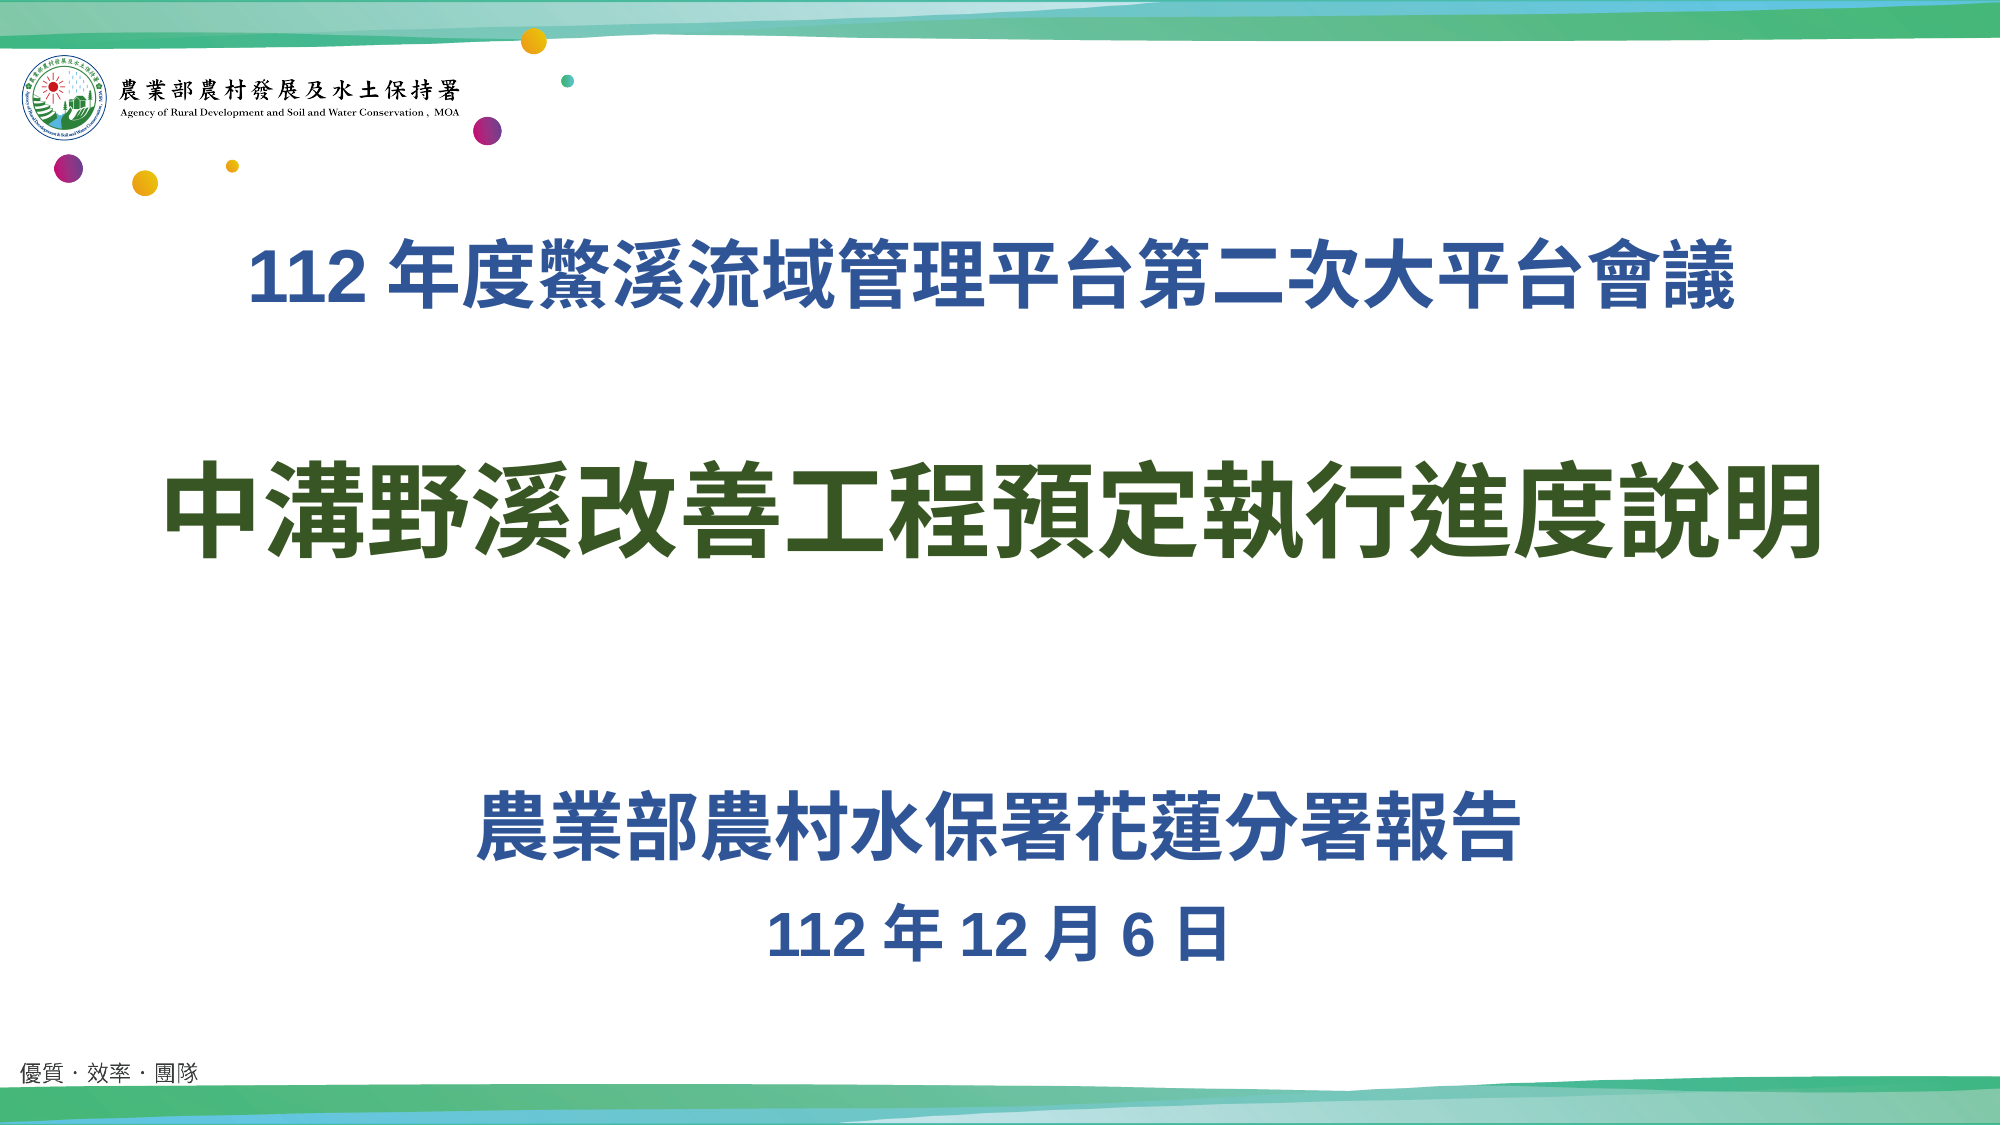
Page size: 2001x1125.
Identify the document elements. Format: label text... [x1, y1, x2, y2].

list 中溝野溪改善工程預定執行進度說明 [54, 438, 1930, 563]
picture [0, 0, 2000, 1125]
list 農業部農村水保署花蓮分署報告 [62, 772, 1938, 856]
list 112年度鱉溪流域管理平台第二次大平台會議 [54, 220, 1930, 304]
list 112年12月6日 [62, 886, 1938, 970]
